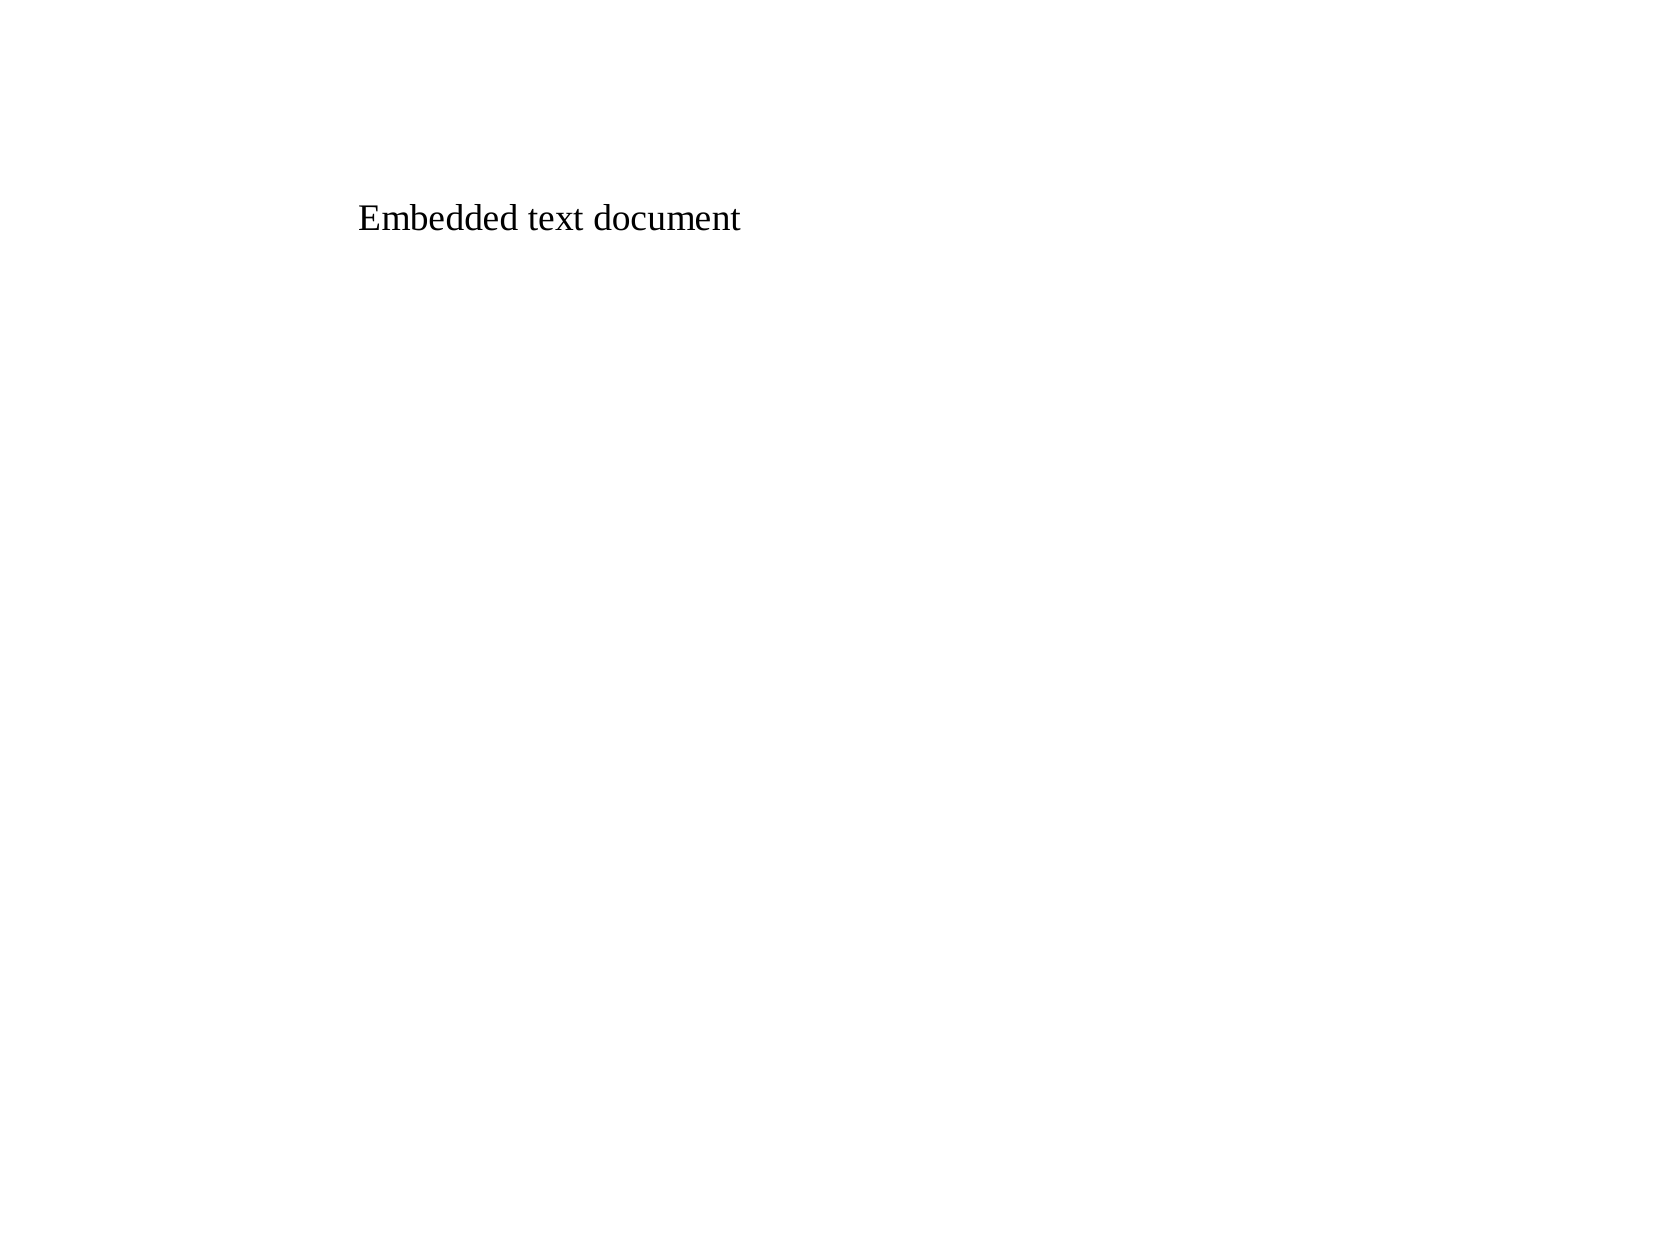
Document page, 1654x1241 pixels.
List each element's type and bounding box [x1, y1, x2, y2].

chart [240, 79, 1244, 256]
